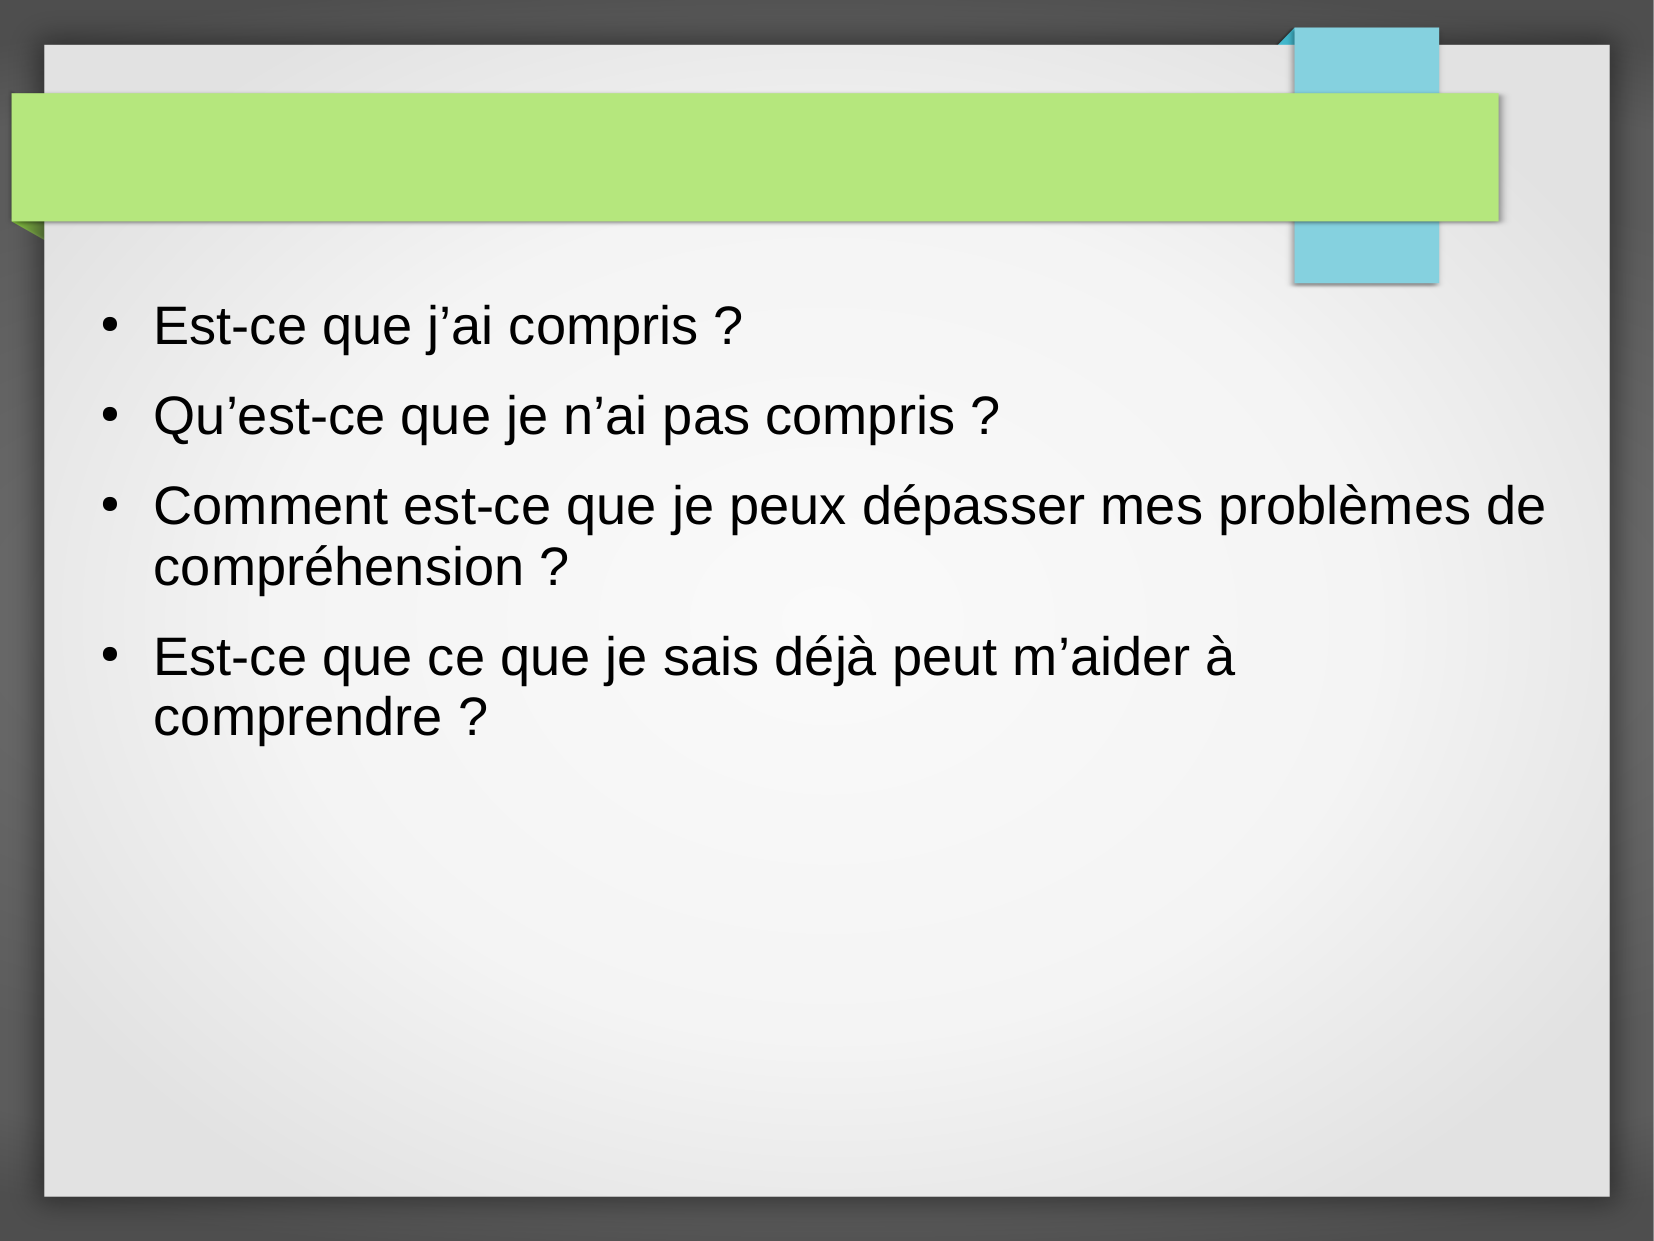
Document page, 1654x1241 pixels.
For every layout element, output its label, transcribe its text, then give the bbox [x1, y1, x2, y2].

picture [0, 0, 1654, 1241]
list Est-ce que j’ai compris ? Qu’est-ce que je n’ai pas compris ? Comment est-ce que je peux dépasser mes problèmes de compréhension ? Est-ce que ce que je sais déjà peut m’aider à comprendre ? [82, 295, 1571, 1015]
